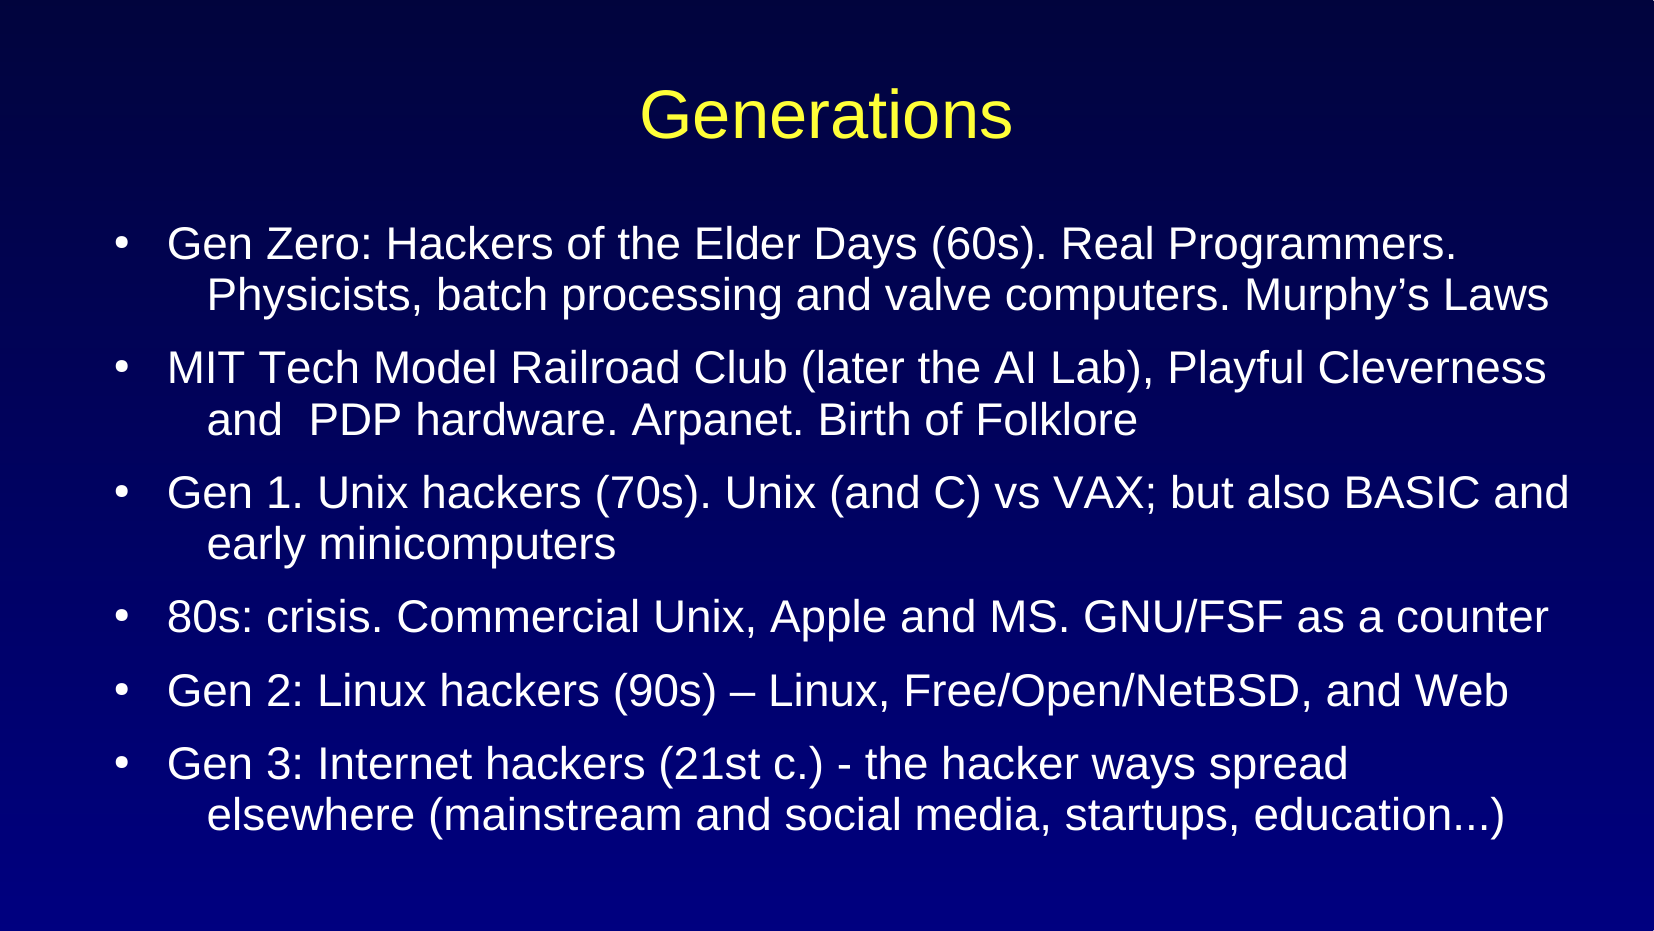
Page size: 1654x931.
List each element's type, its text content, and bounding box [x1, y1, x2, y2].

title Generations [82, 37, 1571, 193]
list Gen Zero: Hackers of the Elder Days (60s). Real Programmers. Physicists, batch processing and valve computers. Murphy’s Laws MIT Tech Model Railroad Club (later the AI Lab), Playful Cleverness and PDP hardware. Arpanet. Birth of Folklore Gen 1. Unix hackers (70s). Unix (and C) vs VAX; but also BASIC and early minicomputers 80s: crisis. Commercial Unix, Apple and MS. GNU/FSF as a counter Gen 2: Linux hackers (90s) – Linux, Free/Open/NetBSD, and Web Gen 3: Internet hackers (21st c.) - the hacker ways spread elsewhere (mainstream and social media, startups, education...) [82, 217, 1571, 841]
